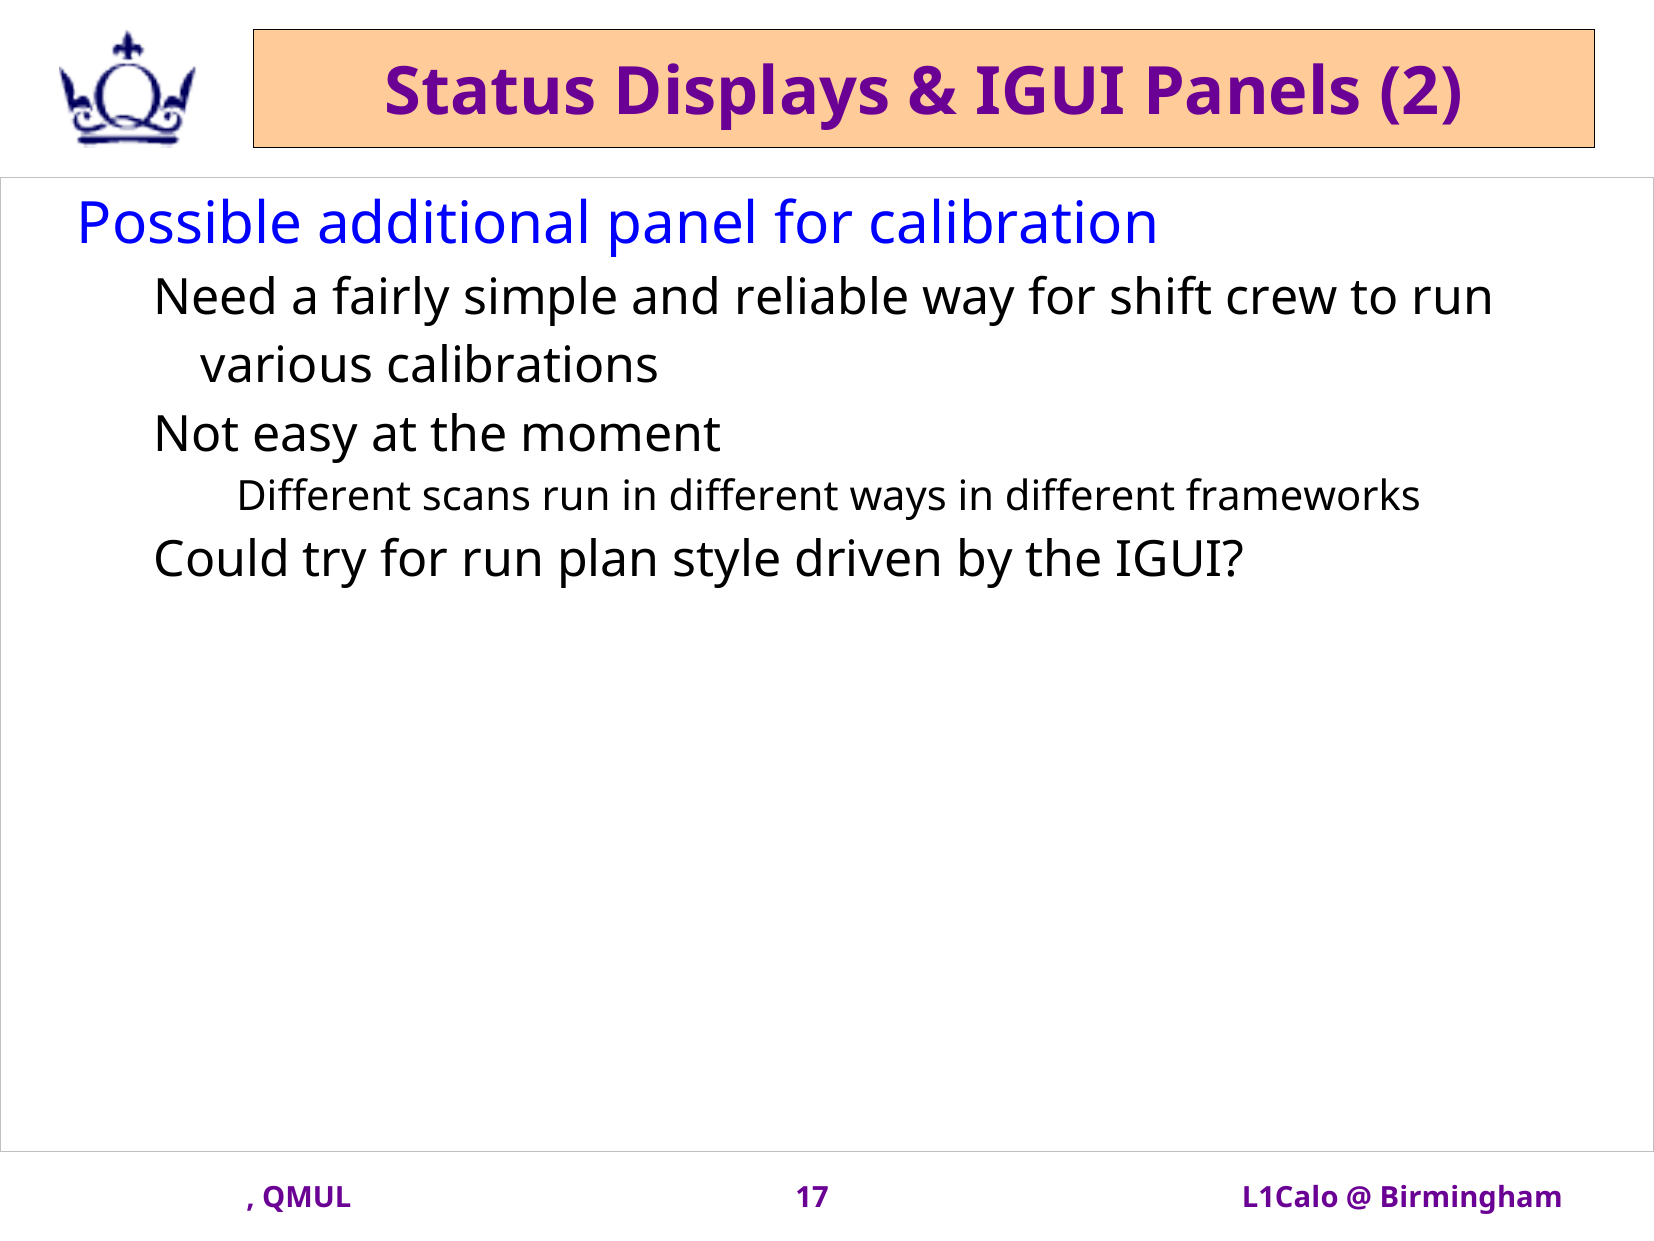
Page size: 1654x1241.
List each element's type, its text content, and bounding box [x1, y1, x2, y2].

list Possible additional panel for calibration Need a fairly simple and reliable way for shift crew to run various calibrations Not easy at the moment Different scans run in different ways in different frameworks Could try for run plan style driven by the IGUI? [59, 181, 1603, 1102]
picture [59, 29, 200, 148]
title Status Displays & IGUI Panels (2) [253, 29, 1595, 148]
